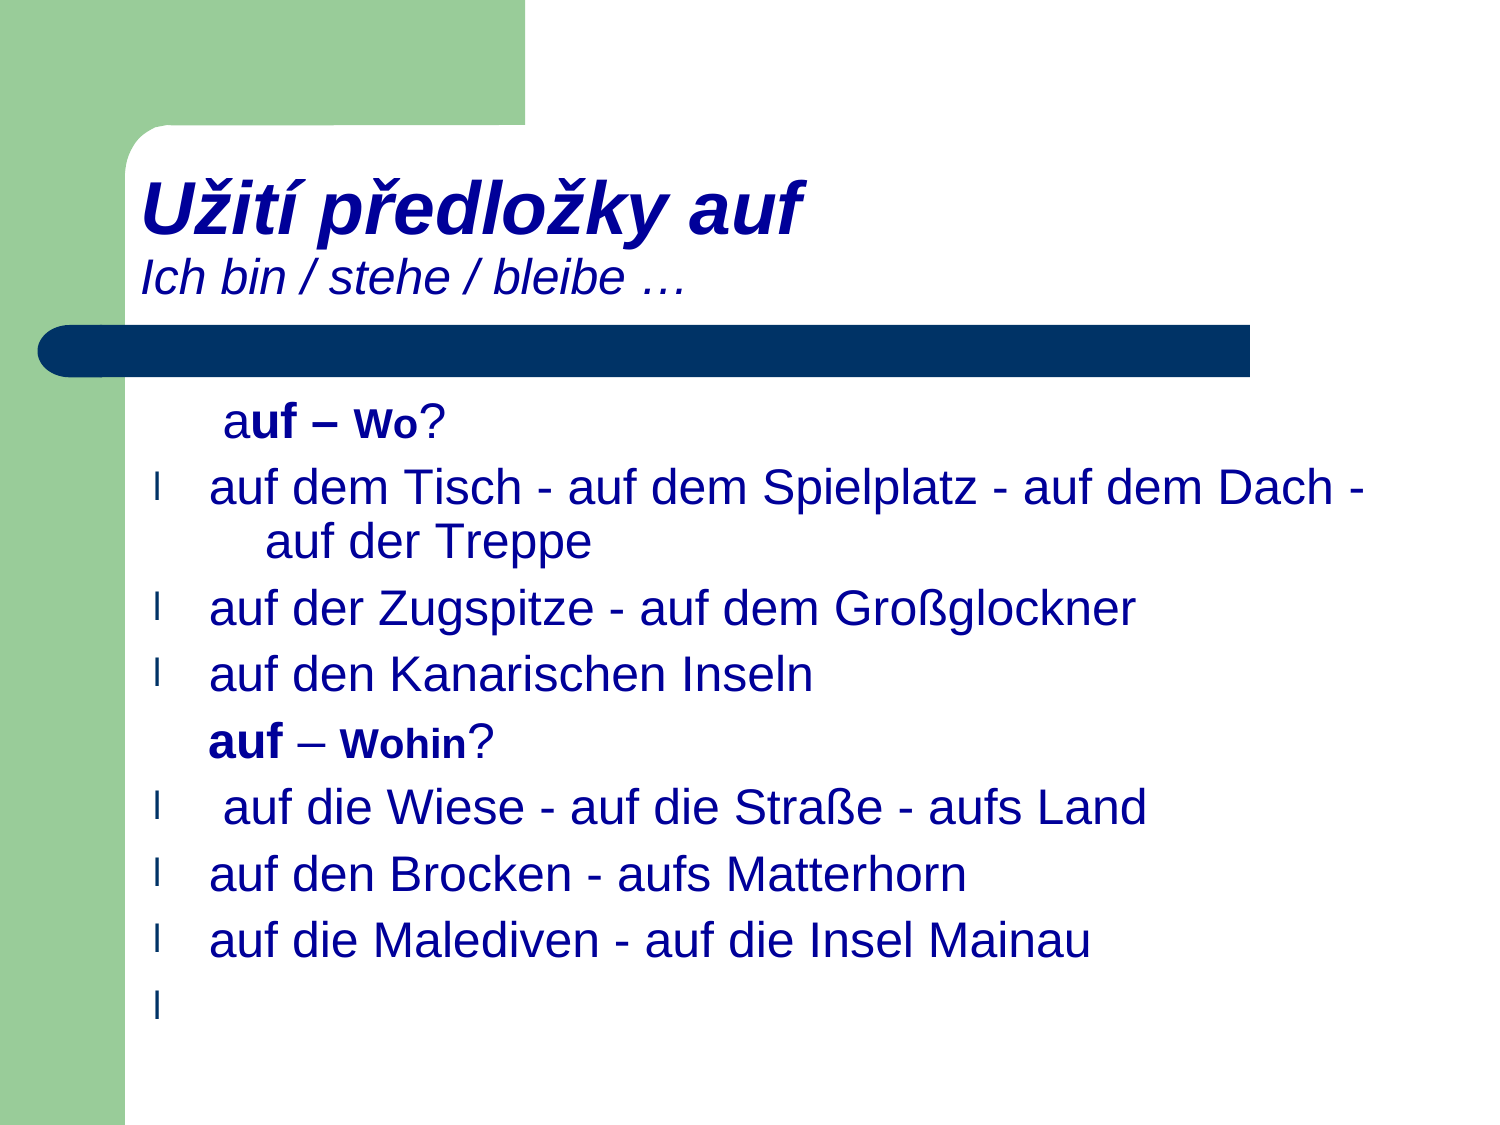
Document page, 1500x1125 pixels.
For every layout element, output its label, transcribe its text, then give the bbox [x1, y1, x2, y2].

list auf – Wo? auf dem Tisch - auf dem Spielplatz - auf dem Dach - auf der Treppe auf der Zugspitze - auf dem Großglockner auf den Kanarischen Inseln auf – Wohin? auf die Wiese - auf die Straße - aufs Land auf den Brocken - aufs Matterhorn auf die Malediven - auf die Insel Mainau [137, 387, 1400, 999]
title Užití předložky auf Ich bin / stehe / bleibe … [125, 125, 1426, 313]
